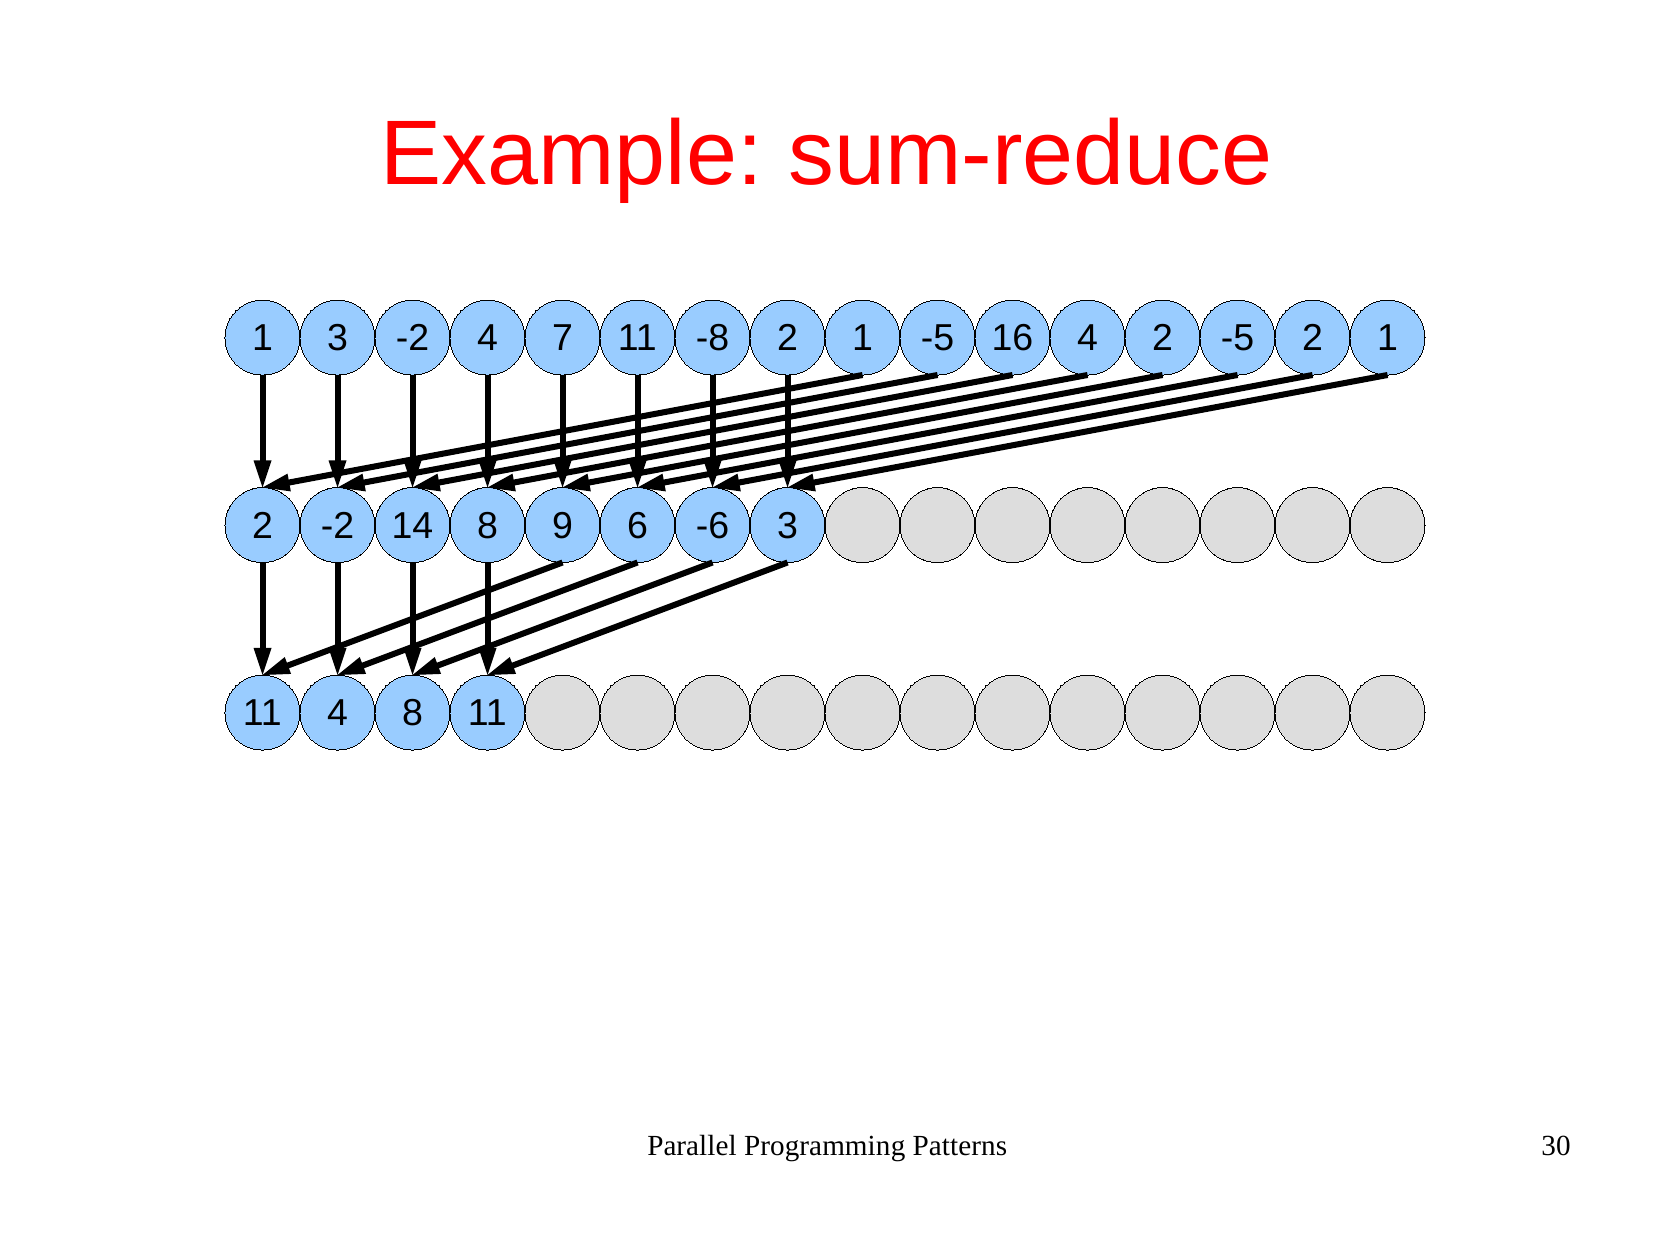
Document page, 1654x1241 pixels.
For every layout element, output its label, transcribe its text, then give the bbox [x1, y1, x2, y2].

text_box [825, 487, 1426, 563]
text_box 16 [975, 300, 1051, 376]
text_box 2 [750, 300, 826, 375]
text_box -5 [1200, 300, 1276, 376]
text_box 8 [450, 487, 526, 563]
text_box 1 [224, 300, 301, 375]
text_box 1 [825, 300, 901, 376]
text_box 1 [1350, 300, 1426, 376]
text_box 11 [450, 675, 526, 751]
text_box 3 [750, 487, 826, 563]
text_box 2 [1275, 300, 1351, 376]
text_box 4 [450, 300, 526, 375]
text_box 9 [525, 487, 601, 563]
text_box 11 [600, 300, 676, 375]
text_box 11 [224, 675, 301, 751]
text_box -2 [375, 300, 451, 375]
text_box 7 [525, 300, 601, 375]
text_box -8 [675, 300, 751, 375]
text_box 3 [300, 300, 376, 375]
text_box 4 [300, 675, 376, 751]
text_box 4 [1050, 300, 1126, 376]
text_box -6 [675, 487, 751, 563]
text_box 8 [375, 675, 451, 751]
text_box -5 [900, 300, 976, 376]
text_box 2 [224, 487, 301, 563]
text_box 2 [1125, 300, 1201, 376]
title Example: sum-reduce [82, 49, 1571, 257]
text_box 6 [600, 487, 676, 563]
text_box [525, 675, 1426, 751]
text_box 14 [375, 487, 451, 563]
text_box -2 [300, 487, 376, 563]
